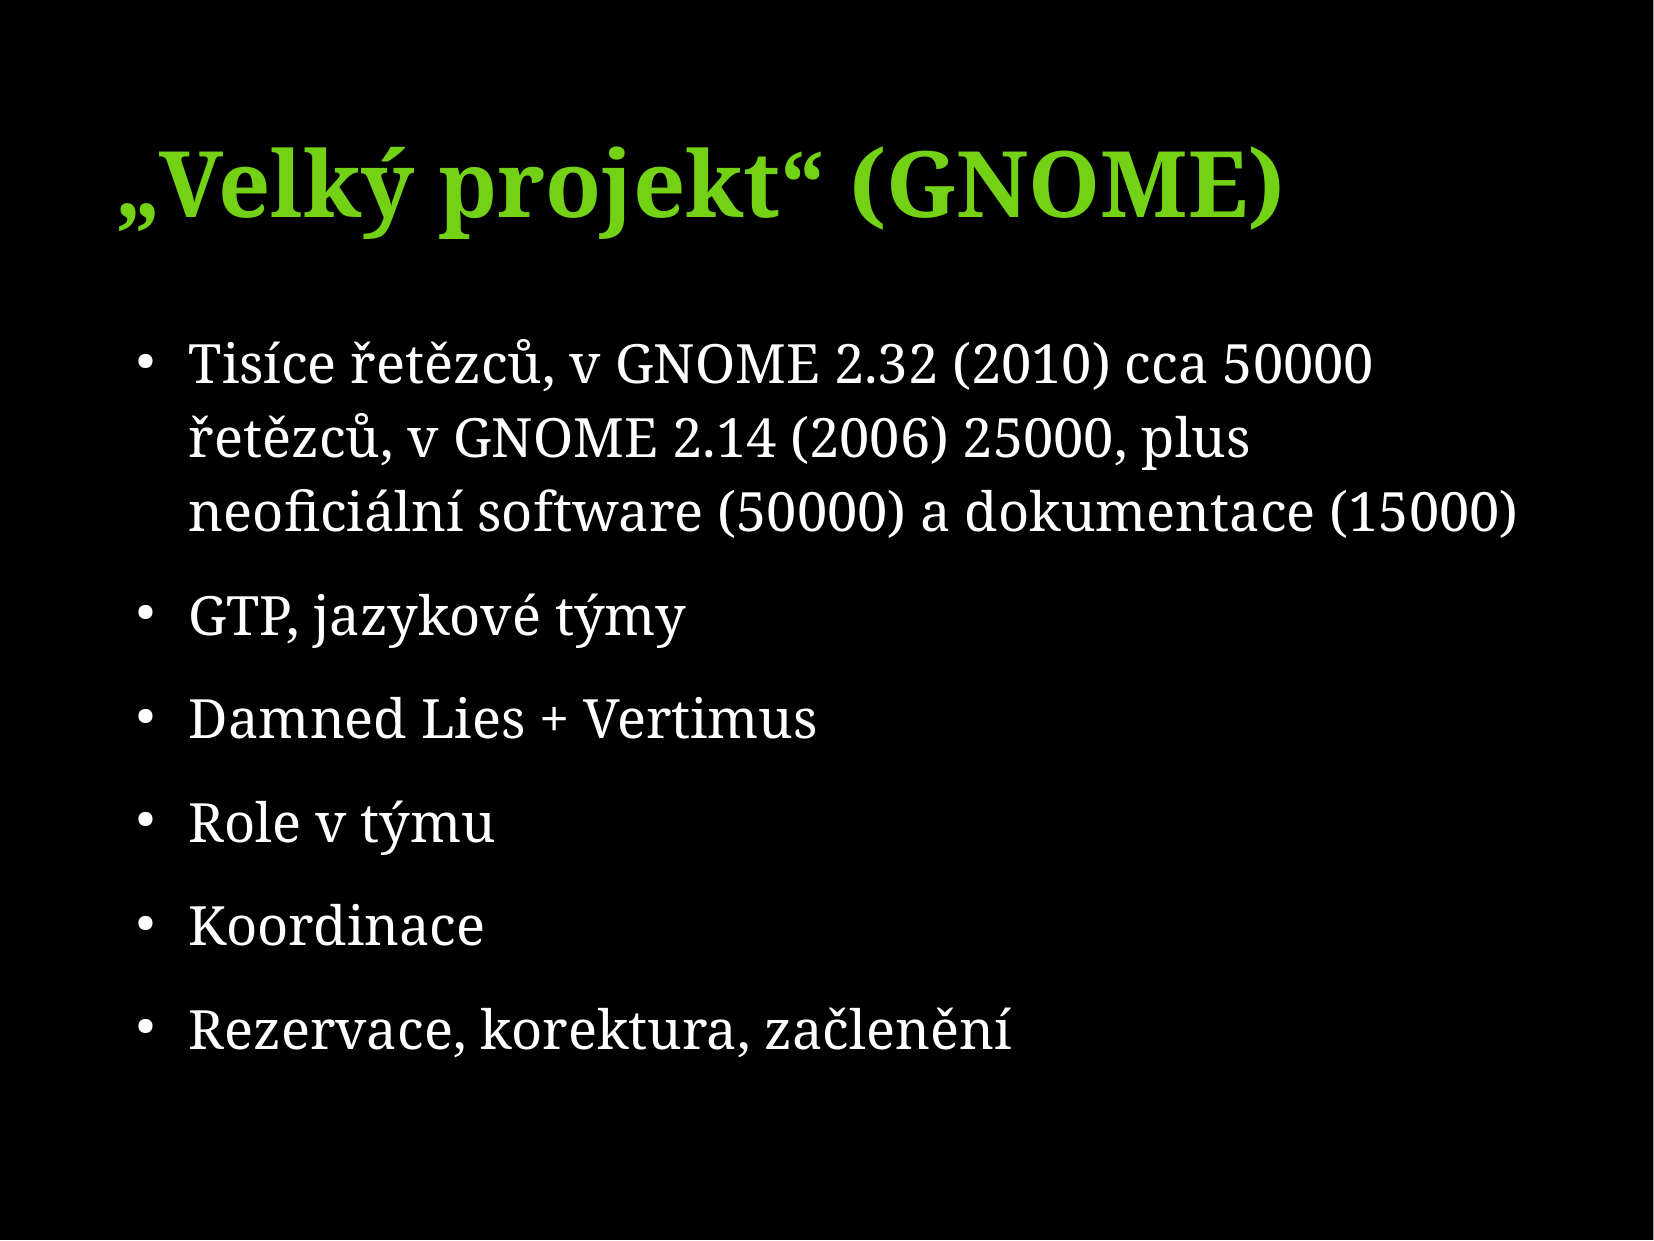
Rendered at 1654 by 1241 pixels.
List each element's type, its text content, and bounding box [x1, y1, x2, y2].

title „Velký projekt“ (GNOME) [115, 78, 1539, 287]
list Tisíce řetězců, v GNOME 2.32 (2010) cca 50000 řetězců, v GNOME 2.14 (2006) 25000, plus neoficiální software (50000) a dokumentace (15000) GTP, jazykové týmy Damned Lies + Vertimus Role v týmu Koordinace Rezervace, korektura, začlenění [118, 325, 1536, 1145]
